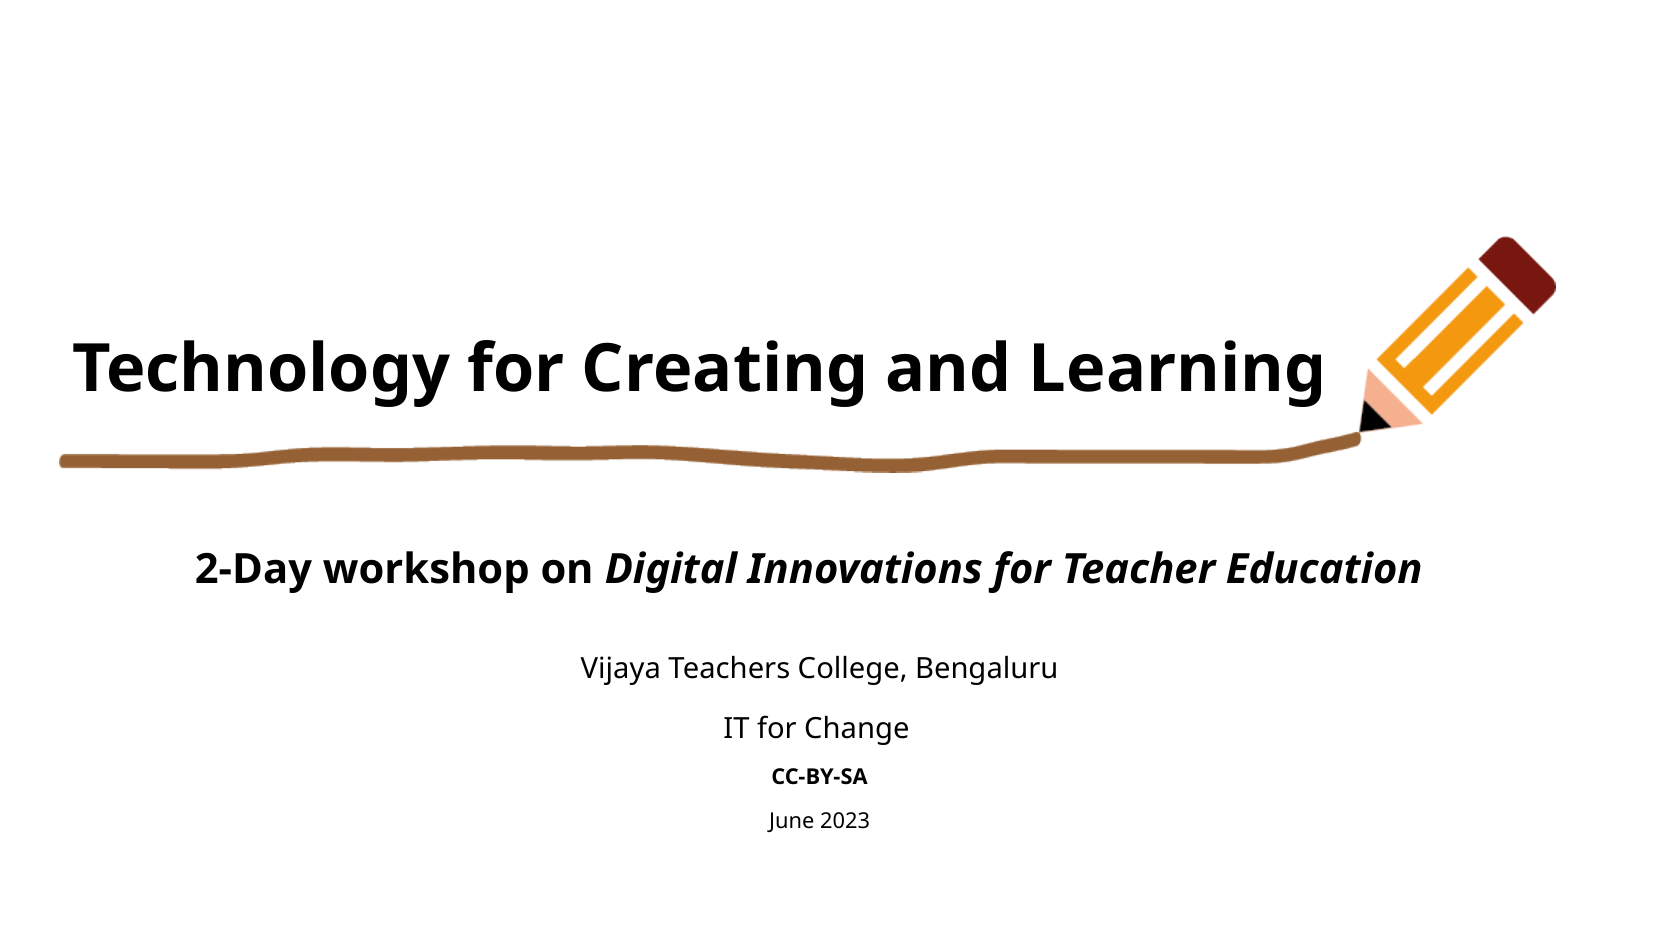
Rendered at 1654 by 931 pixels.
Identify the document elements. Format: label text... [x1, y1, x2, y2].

text_box Vijaya Teachers College, Bengaluru IT for Change CC-BY-SA June 2023 [487, 683, 1152, 851]
text_box 2-Day workshop on Digital Innovations for Teacher Education [23, 531, 1595, 683]
picture [59, 236, 1556, 473]
text_box Technology for Creating and Learning [23, 312, 1376, 502]
